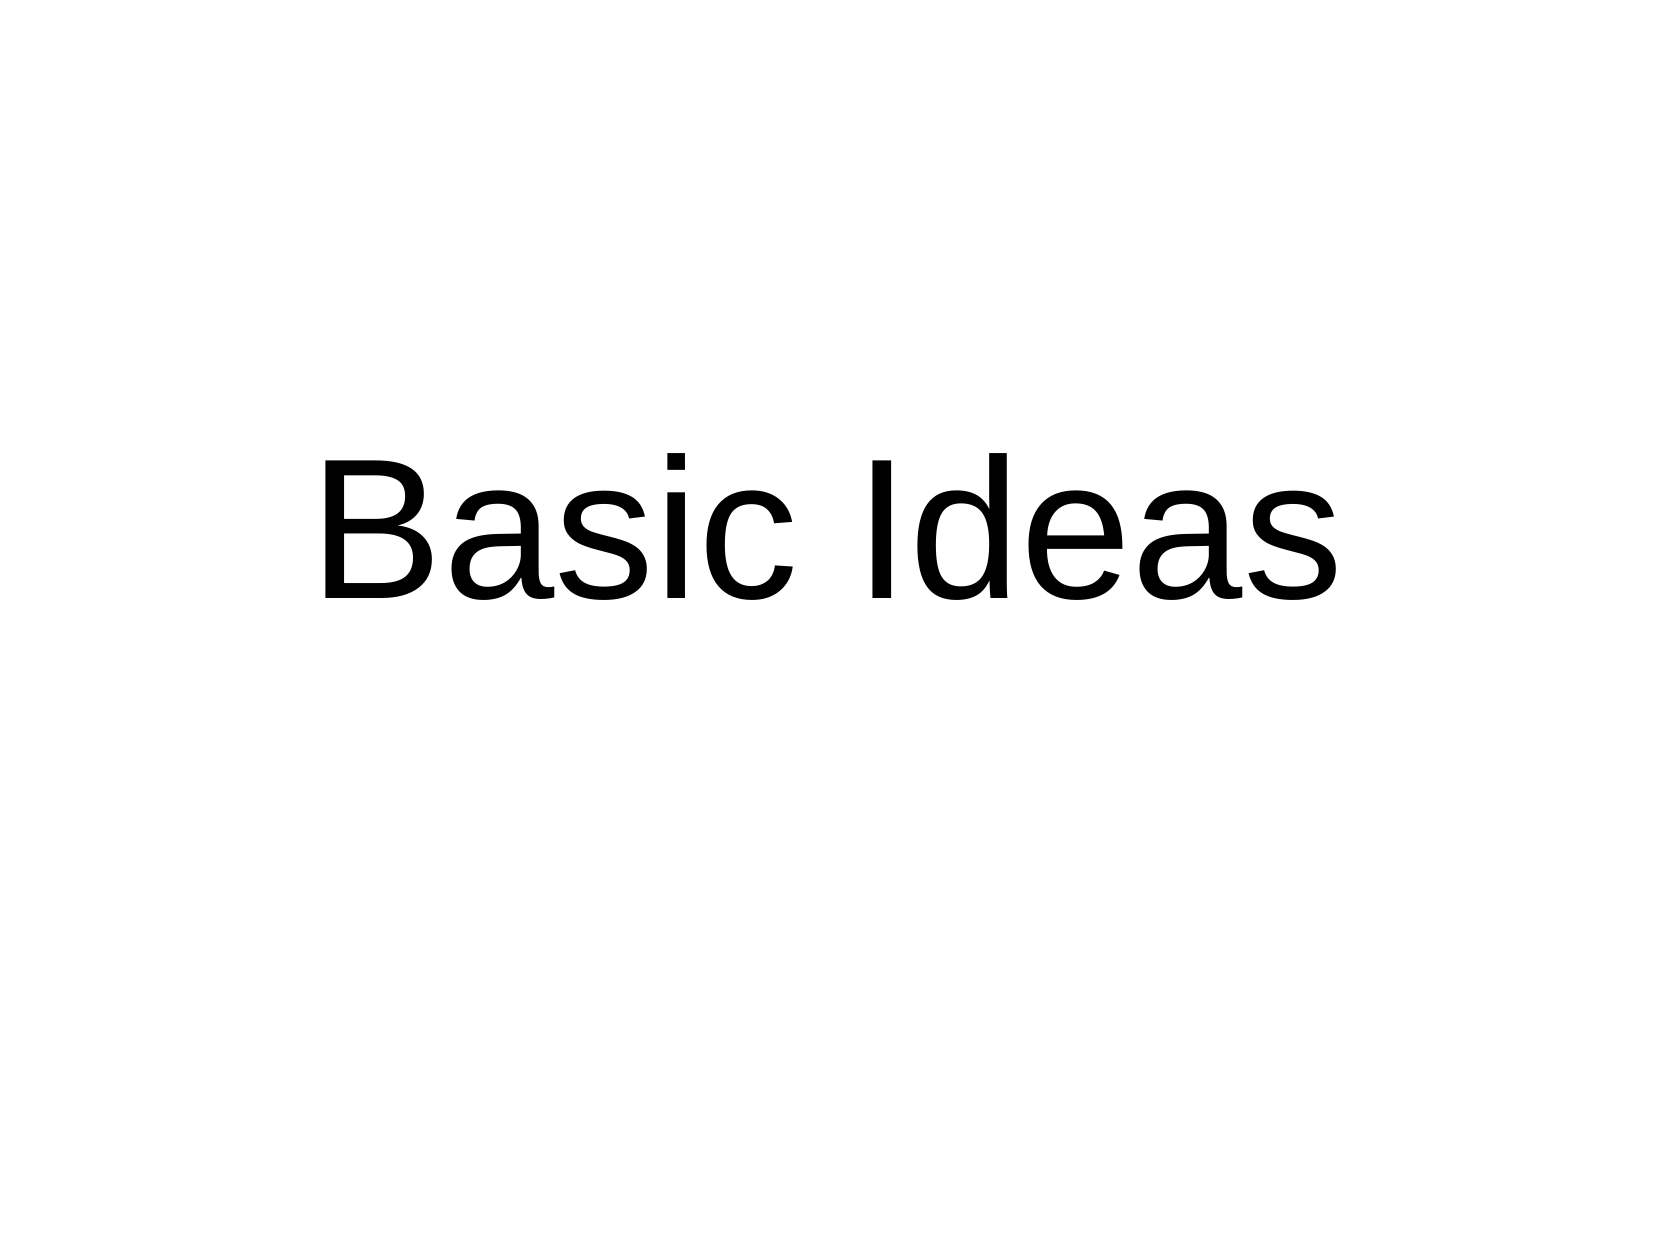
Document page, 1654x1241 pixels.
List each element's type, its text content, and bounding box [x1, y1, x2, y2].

subtitle Basic Ideas [82, 49, 1571, 1010]
